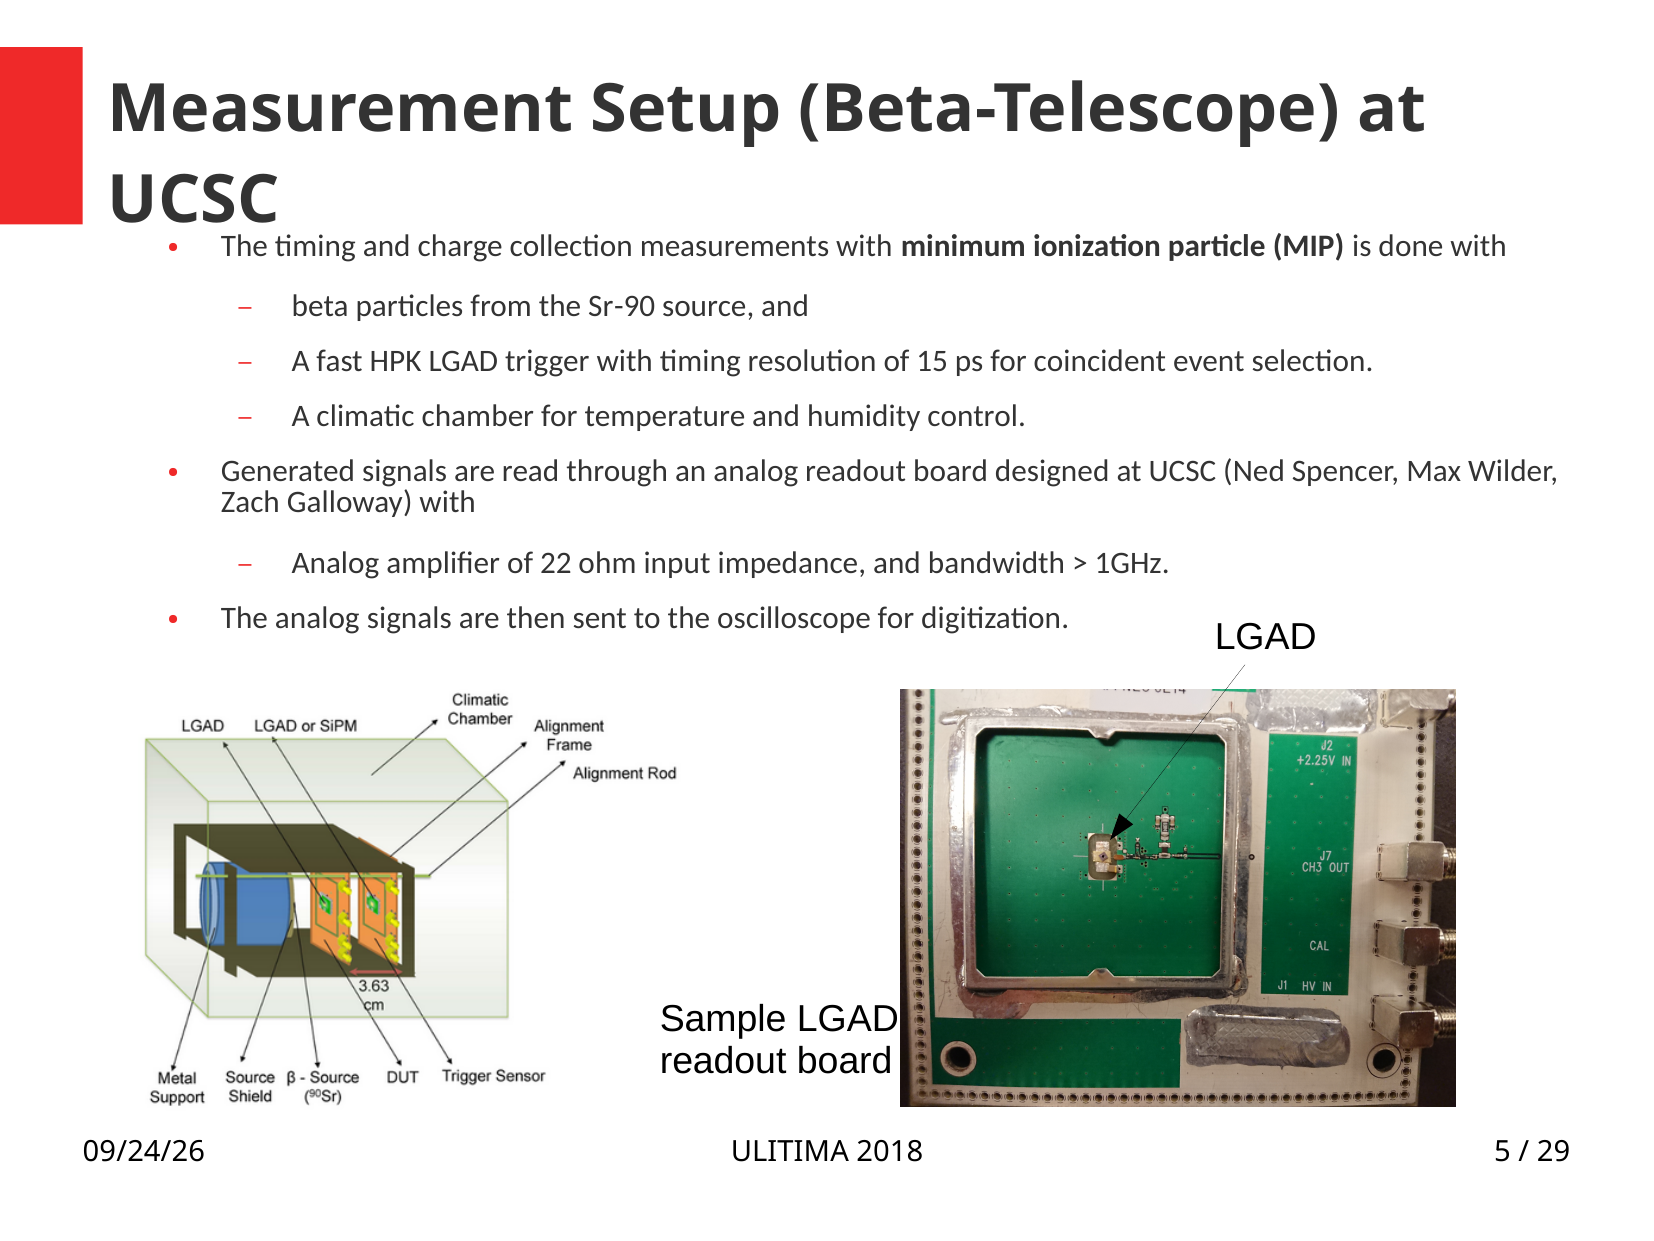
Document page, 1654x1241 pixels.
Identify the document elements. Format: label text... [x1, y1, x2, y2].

list The timing and charge collection measurements with minimum ionization particle (MIP) is done with beta particles from the Sr-90 source, and A fast HPK LGAD trigger with timing resolution of 15 ps for coincident event selection. A climatic chamber for temperature and humidity control. Generated signals are read through an analog readout board designed at UCSC (Ned Spencer, Max Wilder, Zach Galloway) with Analog amplifier of 22 ohm input impedance, and bandwidth > 1GHz. The analog signals are then sent to the oscilloscope for digitization. [150, 232, 1621, 608]
text_box Sample LGAD readout board [645, 990, 916, 1131]
picture [120, 689, 692, 1126]
text_box LGAD [1200, 607, 1411, 665]
picture [900, 689, 1456, 1107]
title Measurement Setup (Beta-Telescope) at UCSC [107, 47, 1561, 256]
